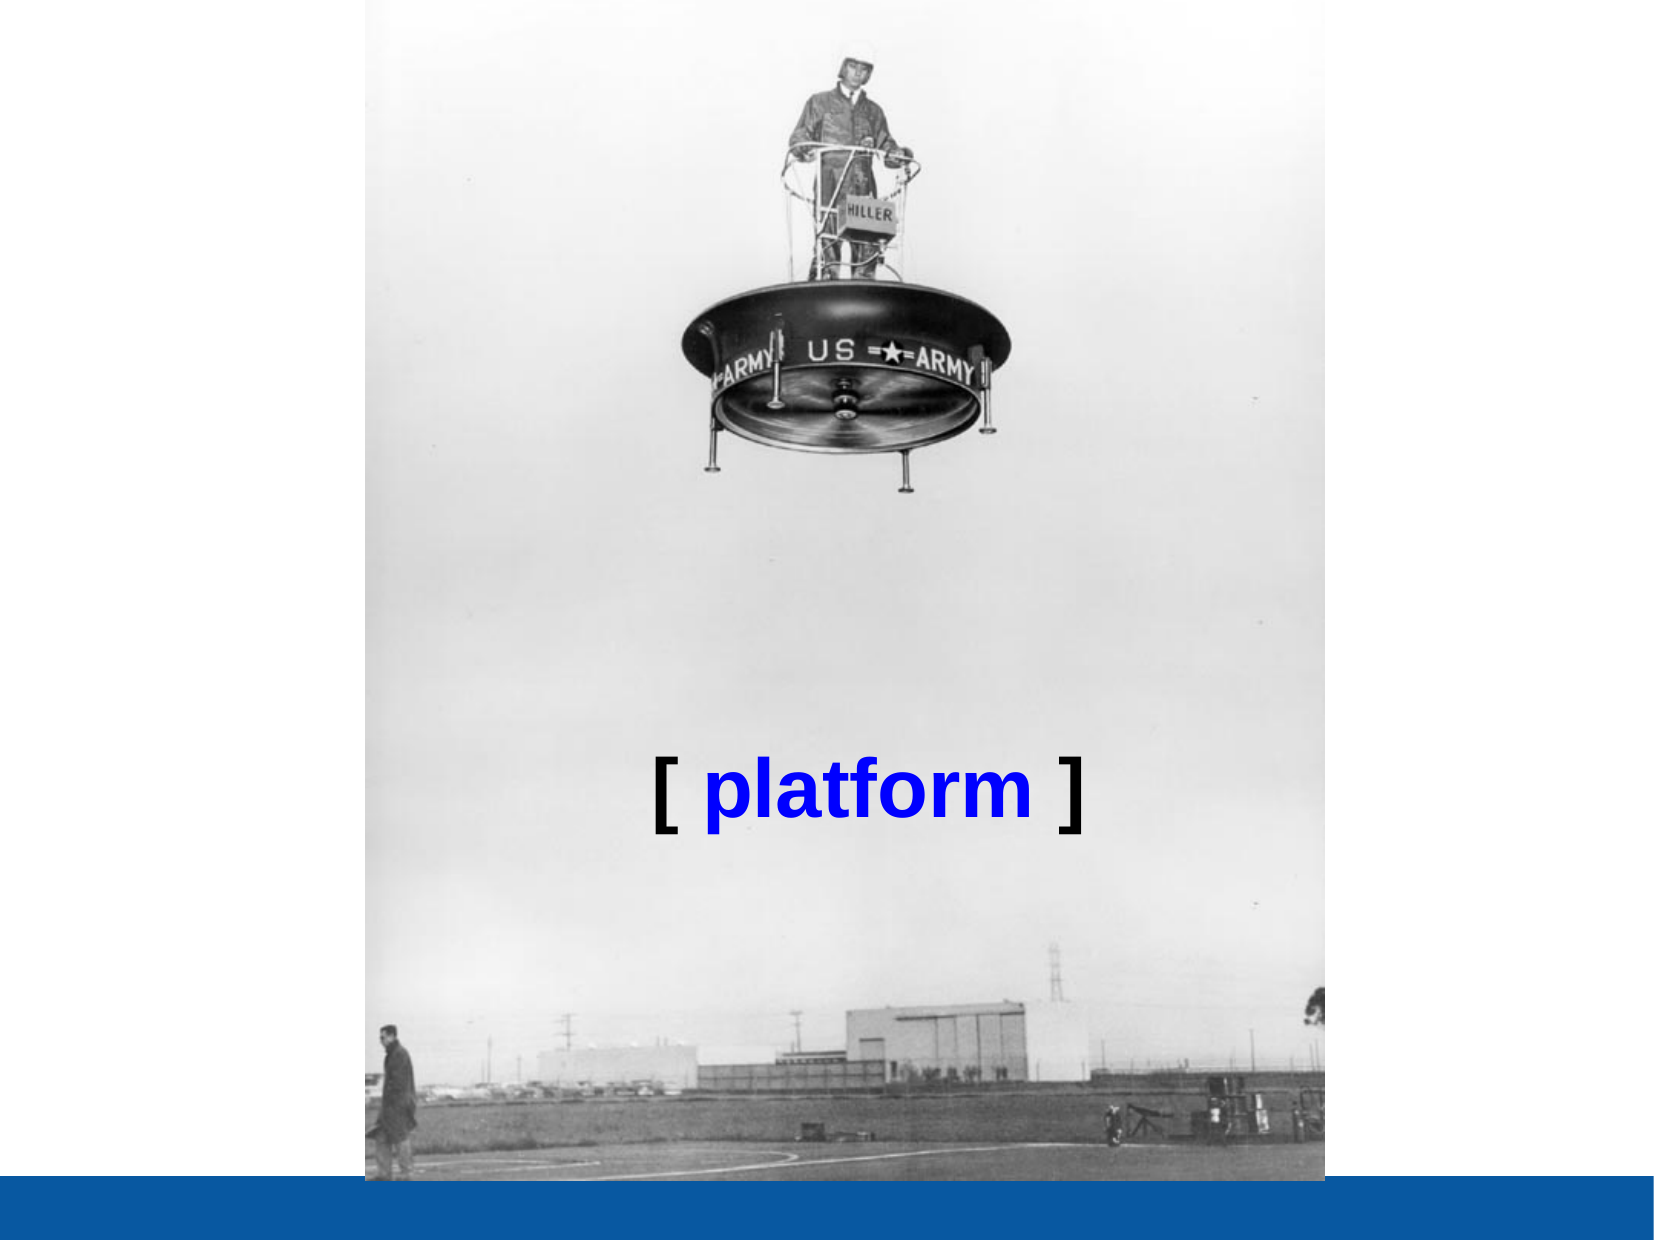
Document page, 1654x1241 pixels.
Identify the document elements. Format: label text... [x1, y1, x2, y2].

title [ platform ] [0, 734, 1654, 844]
picture [0, 844, 1654, 1240]
picture [365, 0, 1325, 734]
